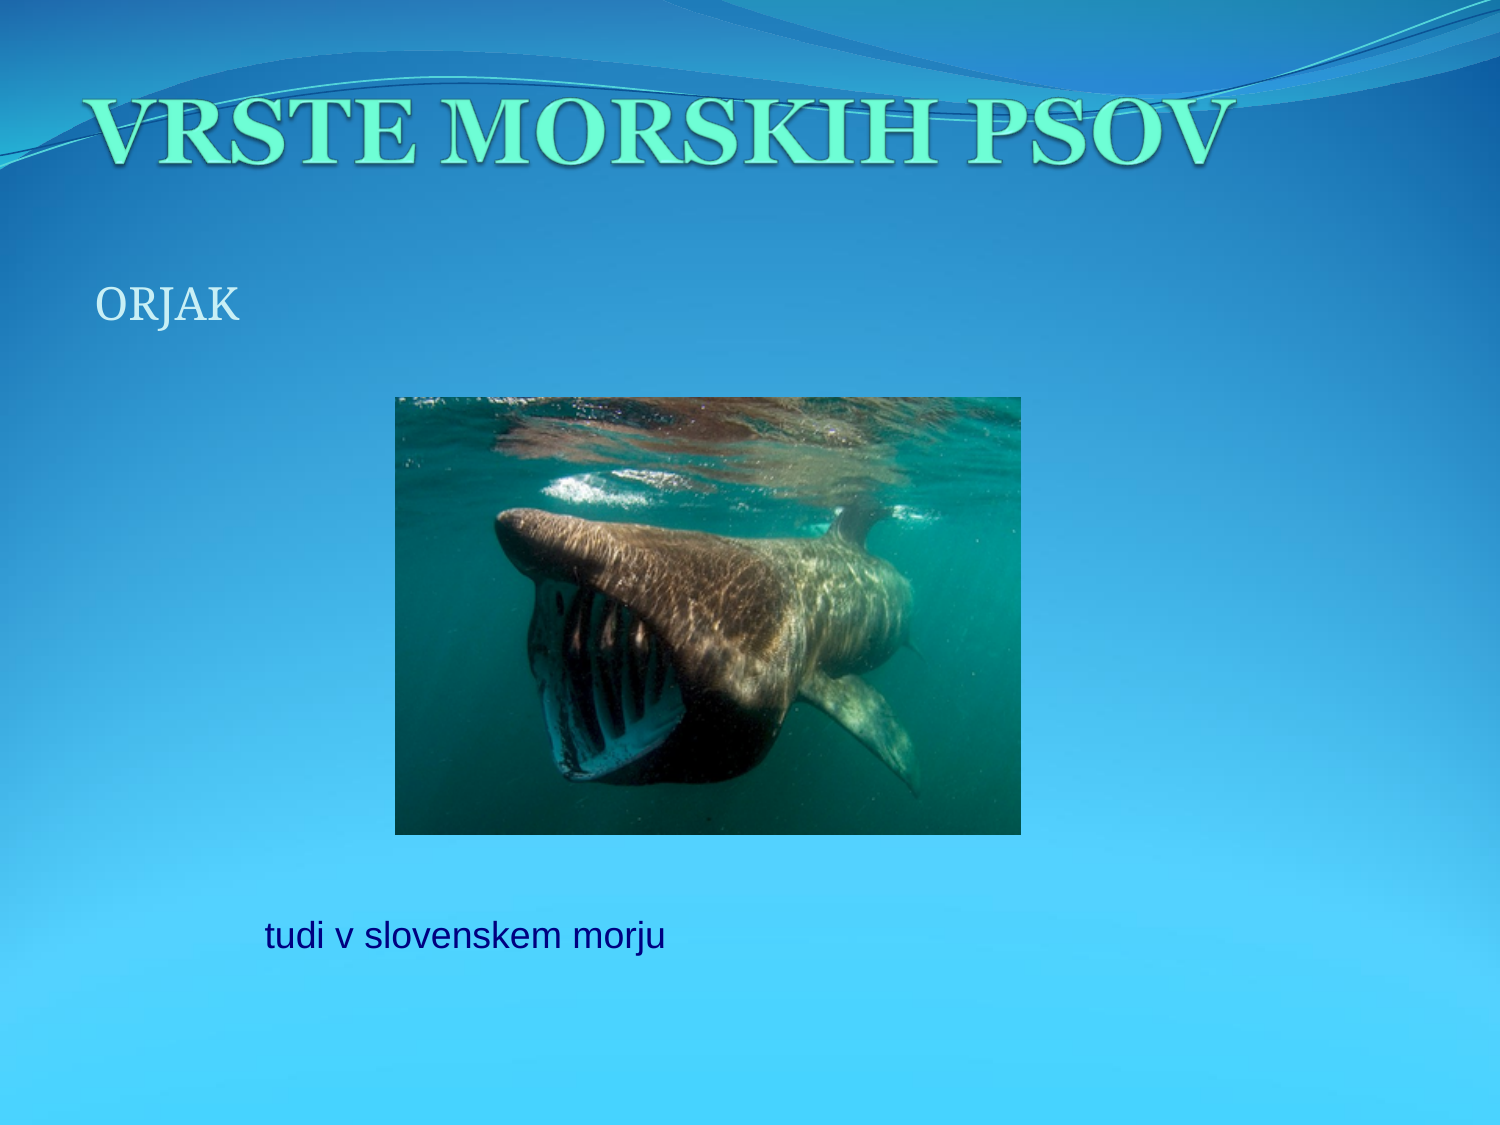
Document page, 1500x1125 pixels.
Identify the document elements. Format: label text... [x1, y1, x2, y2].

picture [0, 0, 1500, 1125]
text_box ORJAK [86, 267, 1362, 386]
text_box tudi v slovenskem morju [249, 904, 682, 964]
